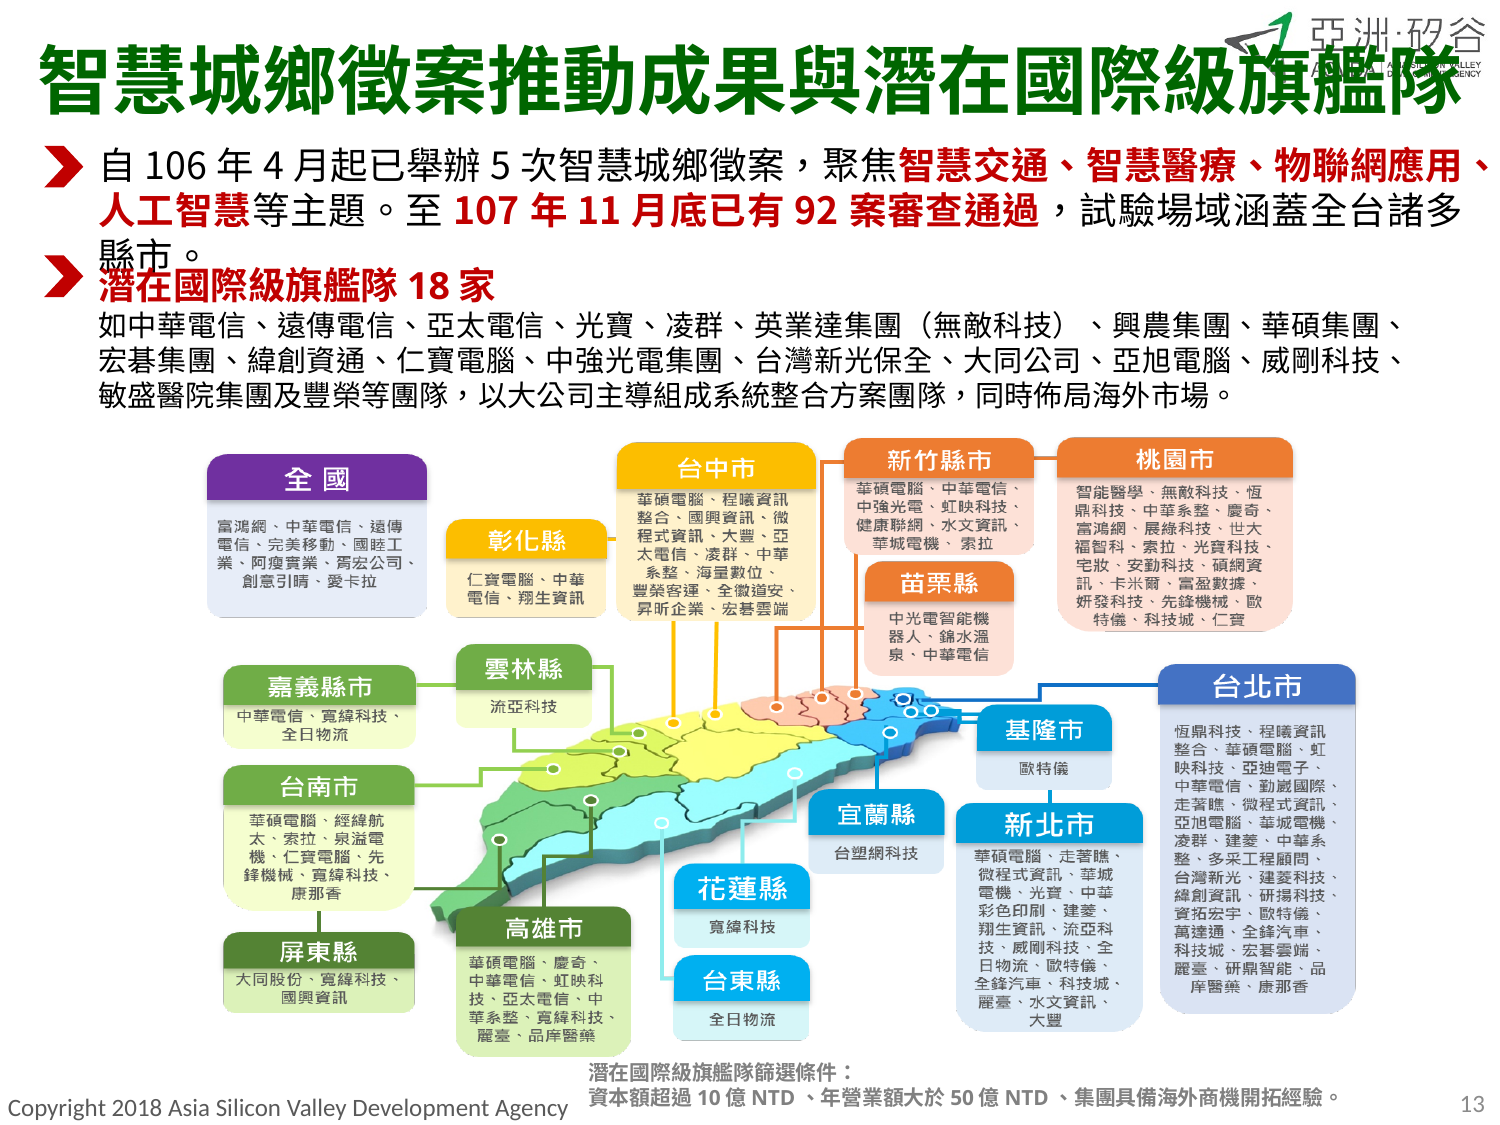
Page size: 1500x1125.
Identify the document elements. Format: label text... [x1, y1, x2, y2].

picture [198, 432, 1364, 1057]
list 自106年4月起已舉辦5次智慧城鄉徵案，聚焦智慧交通、智慧醫療、物聯網應用、人工智慧等主題。至107年11月底已有92案審查通過，試驗場域涵蓋全台諸多縣市。 [83, 135, 1479, 222]
title 智慧城鄉徵案推動成果與潛在國際級旗艦隊 [0, 1, 1500, 157]
slide_number <編號> [1438, 1079, 1500, 1125]
text_box 潛在國際級旗艦隊篩選條件： 資本額超過10億NTD、年營業額大於50億NTD、集團具備海外商機開拓經驗。 [573, 1052, 1466, 1118]
text_box 潛在國際級旗艦隊18家 如中華電信、遠傳電信、亞太電信、光寶、凌群、英業達集團（無敵科技）、興農集團、華碩集團、宏碁集團、緯創資通、仁寶電腦、中強光電集團、台灣新光保全、大同公司、亞旭電腦、威剛科技、敏盛醫院集團及豐榮等團隊，以大公司主導組成系統整合方案團隊，同時佈局海外市場。 [83, 231, 1425, 420]
text_box [44, 145, 84, 188]
text_box [44, 255, 84, 298]
